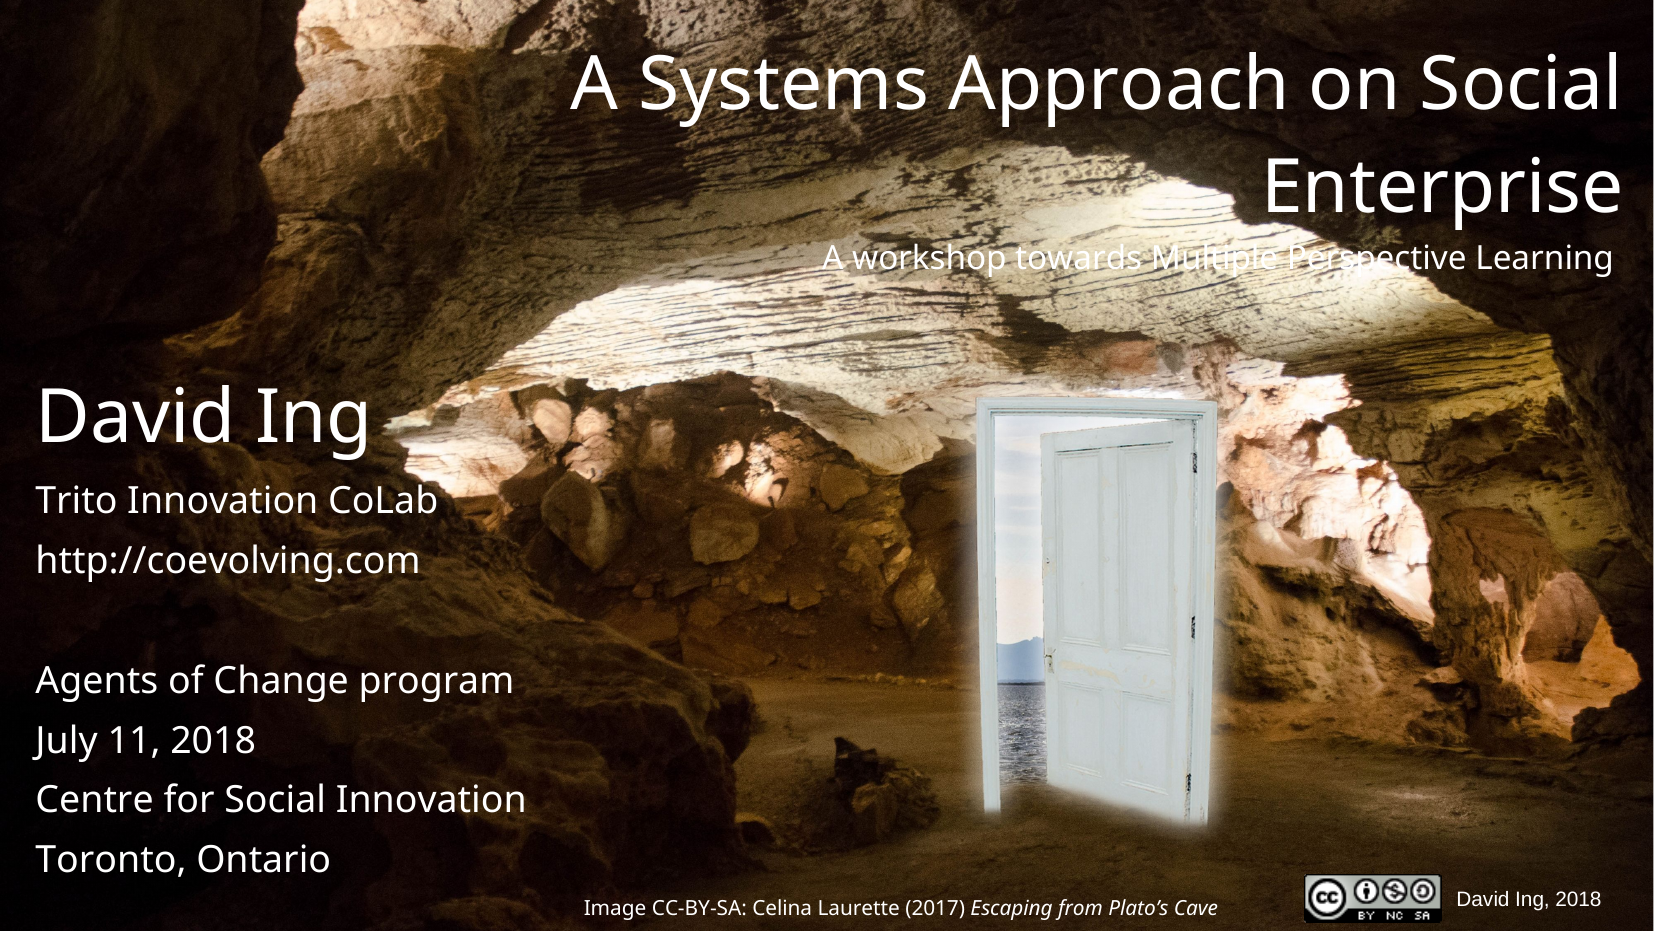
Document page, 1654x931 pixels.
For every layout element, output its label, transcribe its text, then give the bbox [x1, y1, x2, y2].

picture [0, 0, 1654, 931]
text_box David Ing, 2018 [1442, 880, 1617, 920]
text_box Image CC-BY-SA: Celina Laurette (2017) Escaping from Plato’s Cave [568, 885, 1292, 930]
title A Systems Approach on Social Enterprise A workshop towards Multiple Perspective Learning [208, 29, 1625, 282]
list David Ing Trito Innovation CoLab http://coevolving.com Agents of Change program July 11, 2018 Centre for Social Innovation Toronto, Ontario [17, 260, 790, 884]
